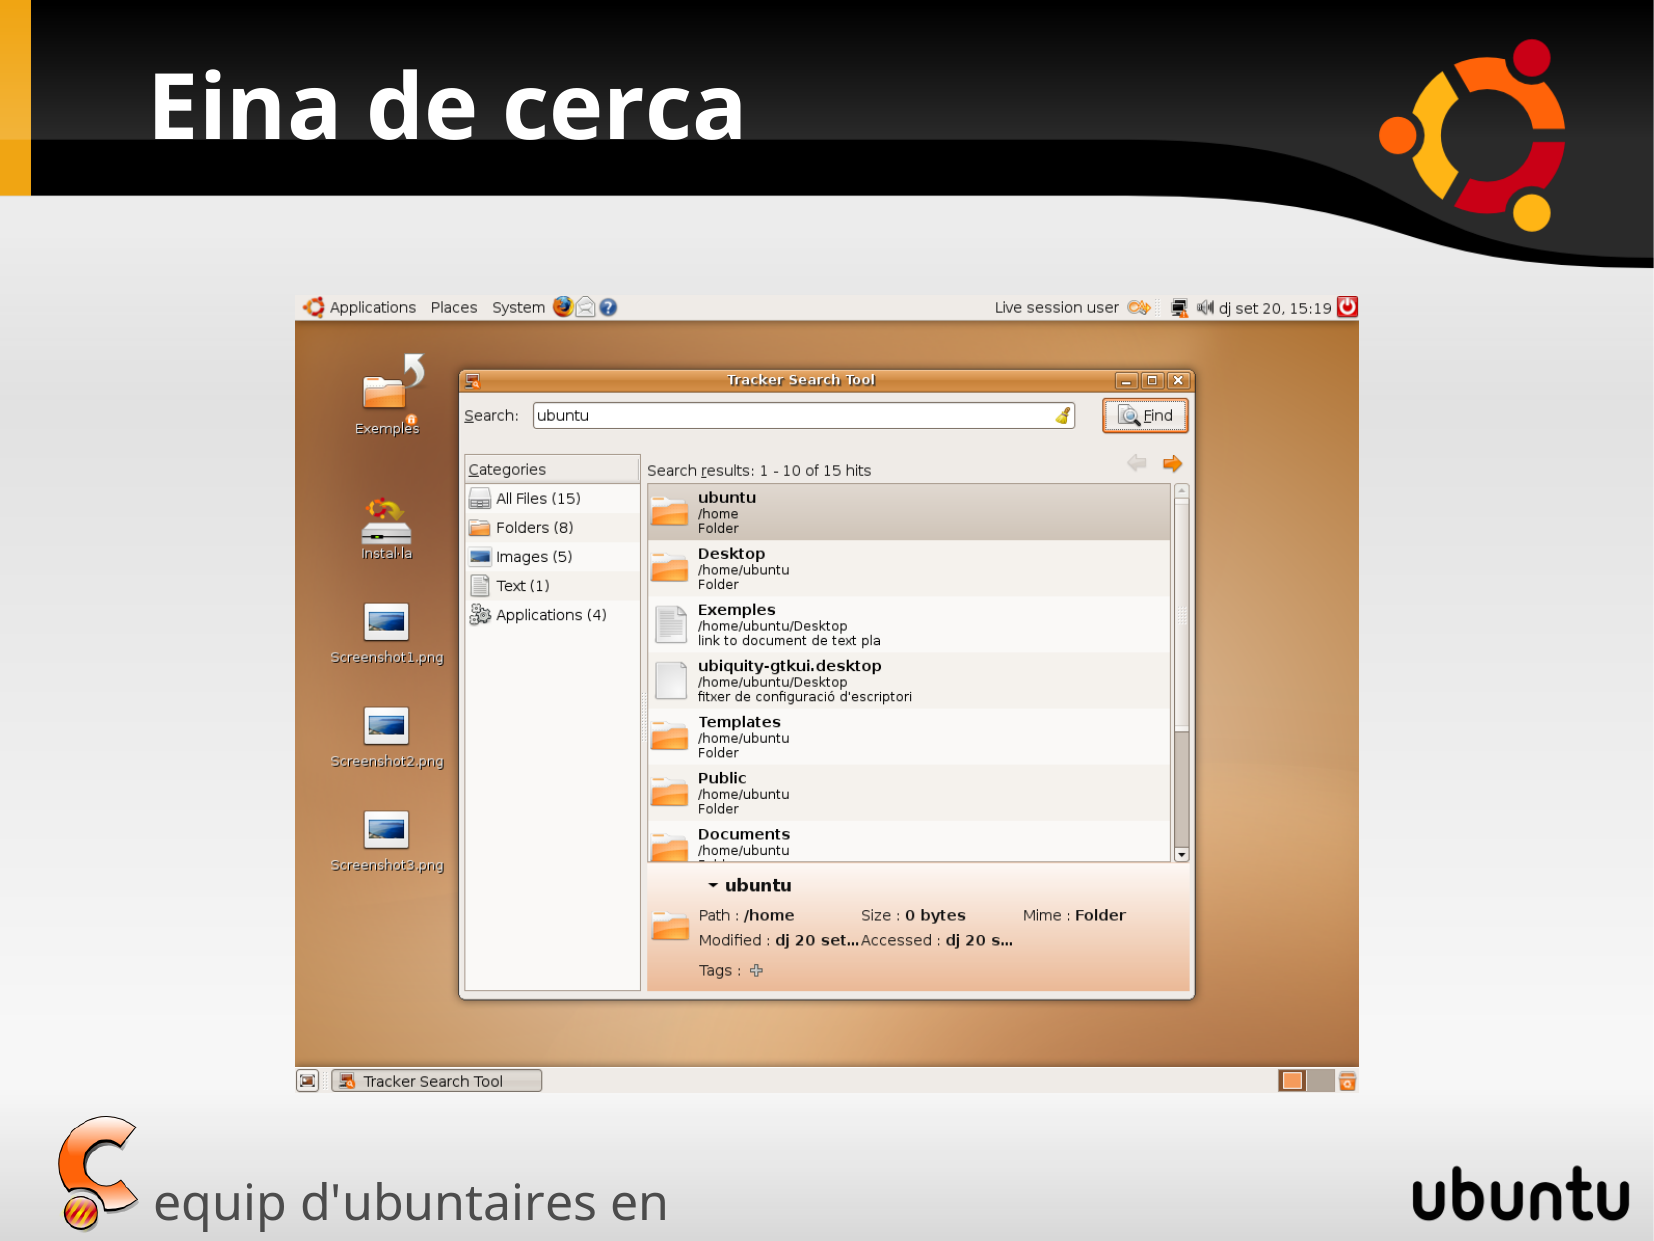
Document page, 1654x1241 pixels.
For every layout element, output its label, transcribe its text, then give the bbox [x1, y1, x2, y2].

title Eina de cerca [0, 0, 1359, 208]
picture [0, 0, 1654, 1241]
